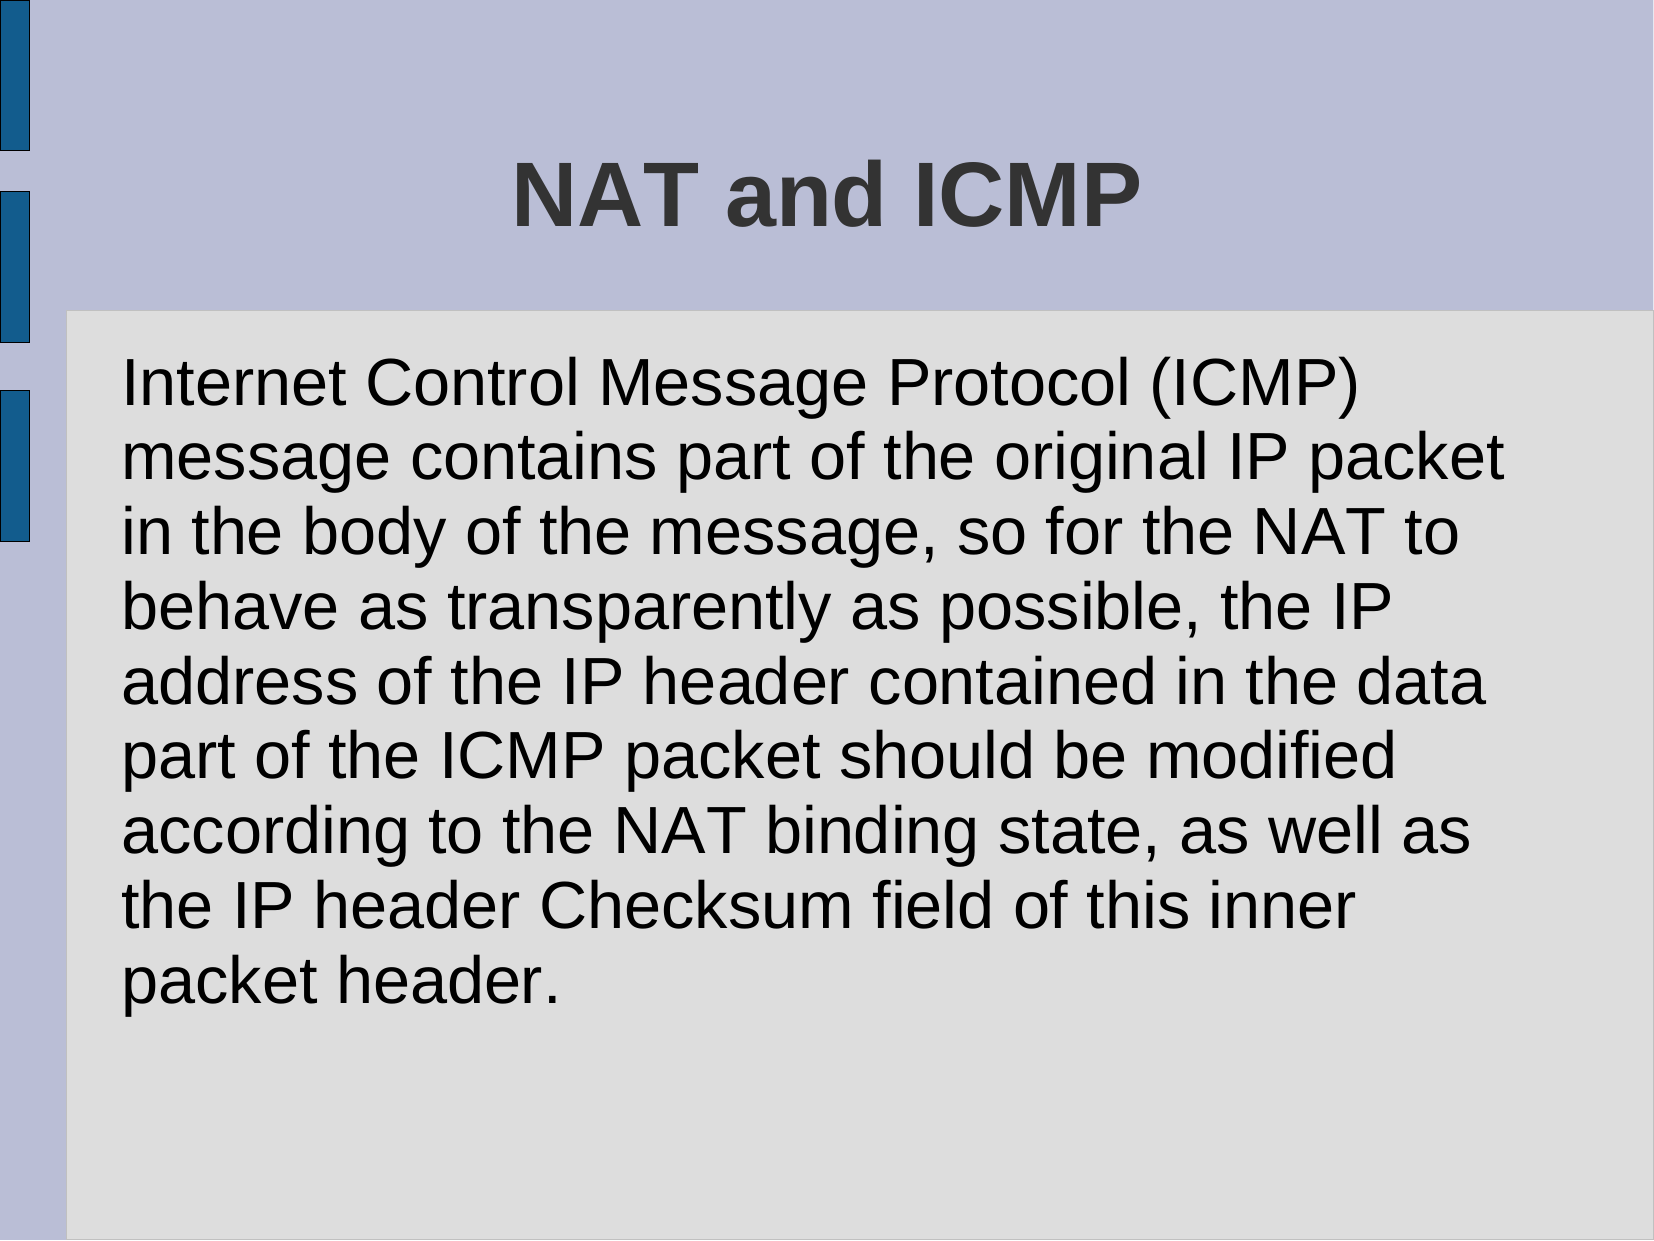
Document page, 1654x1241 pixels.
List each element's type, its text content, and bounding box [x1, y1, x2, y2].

title NAT and ICMP [121, 91, 1534, 299]
list Internet Control Message Protocol (ICMP) message contains part of the original IP packet in the body of the message, so for the NAT to behave as transparently as possible, the IP address of the IP header contained in the data part of the ICMP packet should be modified according to the NAT binding state, as well as the IP header Checksum field of this inner packet header. [121, 344, 1534, 1170]
